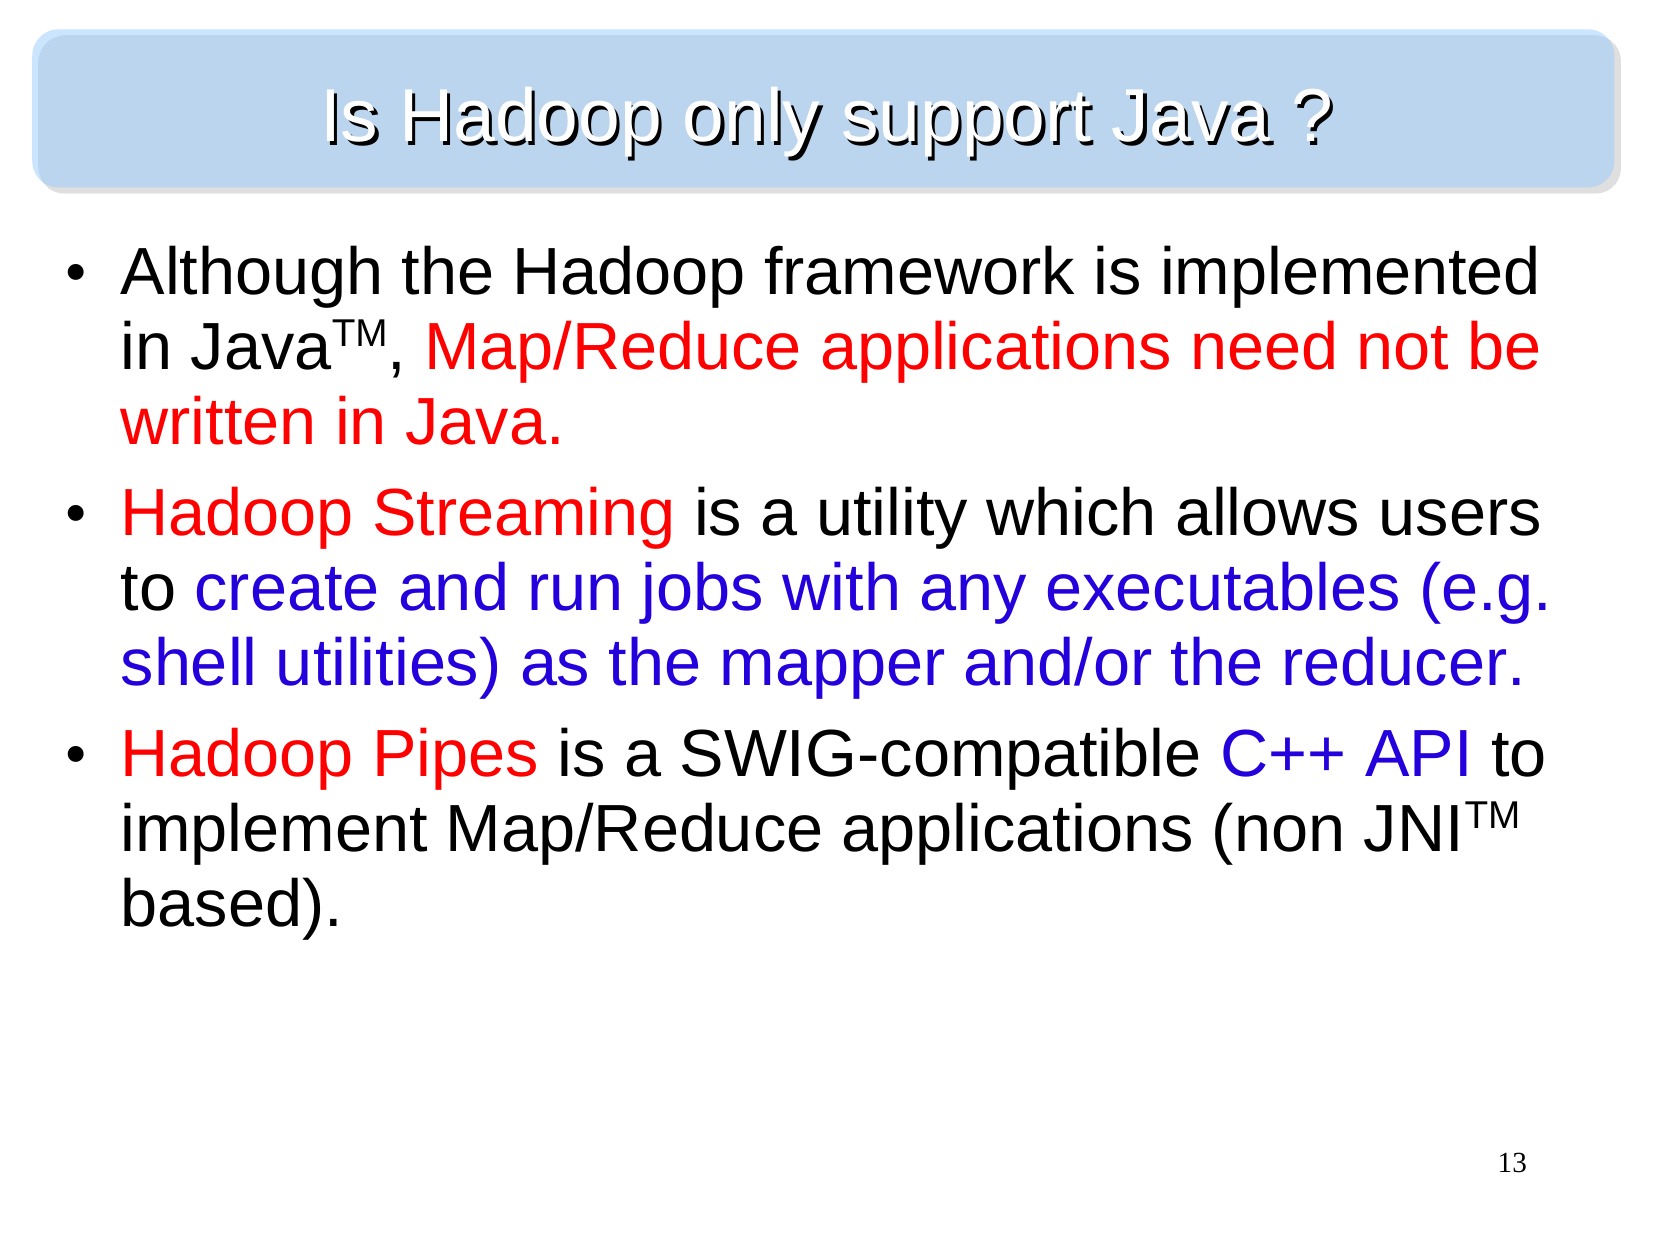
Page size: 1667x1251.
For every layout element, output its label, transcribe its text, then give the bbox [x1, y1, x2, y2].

text_box [1530, 29, 1615, 188]
title Is Hadoop only support Java ? [123, 28, 1530, 204]
list Although the Hadoop framework is implemented in JavaTM, Map/Reduce applications need not be written in Java. Hadoop Streaming is a utility which allows users to create and run jobs with any executables (e.g. shell utilities) as the mapper and/or the reducer. Hadoop Pipes is a SWIG-compatible C++ API to implement Map/Reduce applications (non JNITM based). [64, 234, 1600, 1039]
text_box [32, 29, 123, 188]
